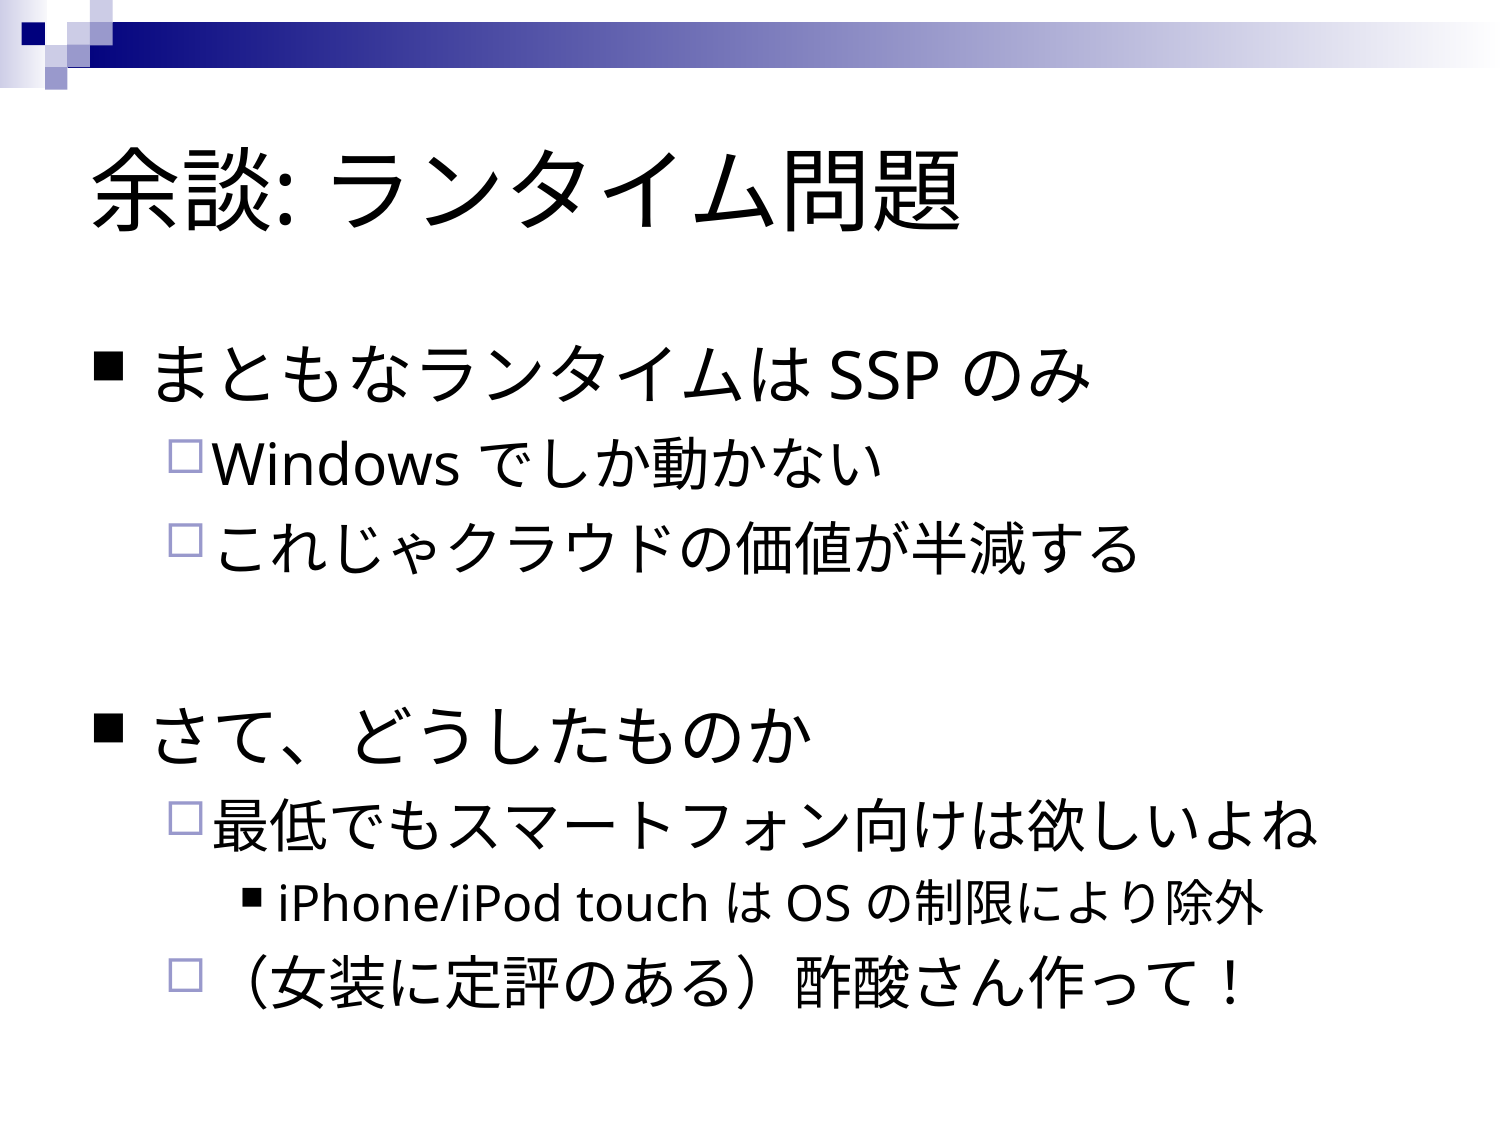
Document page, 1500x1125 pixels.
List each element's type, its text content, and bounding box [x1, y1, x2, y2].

list まともなランタイムは SSP のみ Windows でしか動かない これじゃクラウドの価値が半減する さて、どうしたものか 最低でもスマートフォン向けは欲しいよね iPhone/iPod touch は OS の制限により除外 （女装に定評のある）酢酸さん作って！ [75, 324, 1426, 1025]
title 余談: ランタイム問題 [75, 69, 1426, 306]
